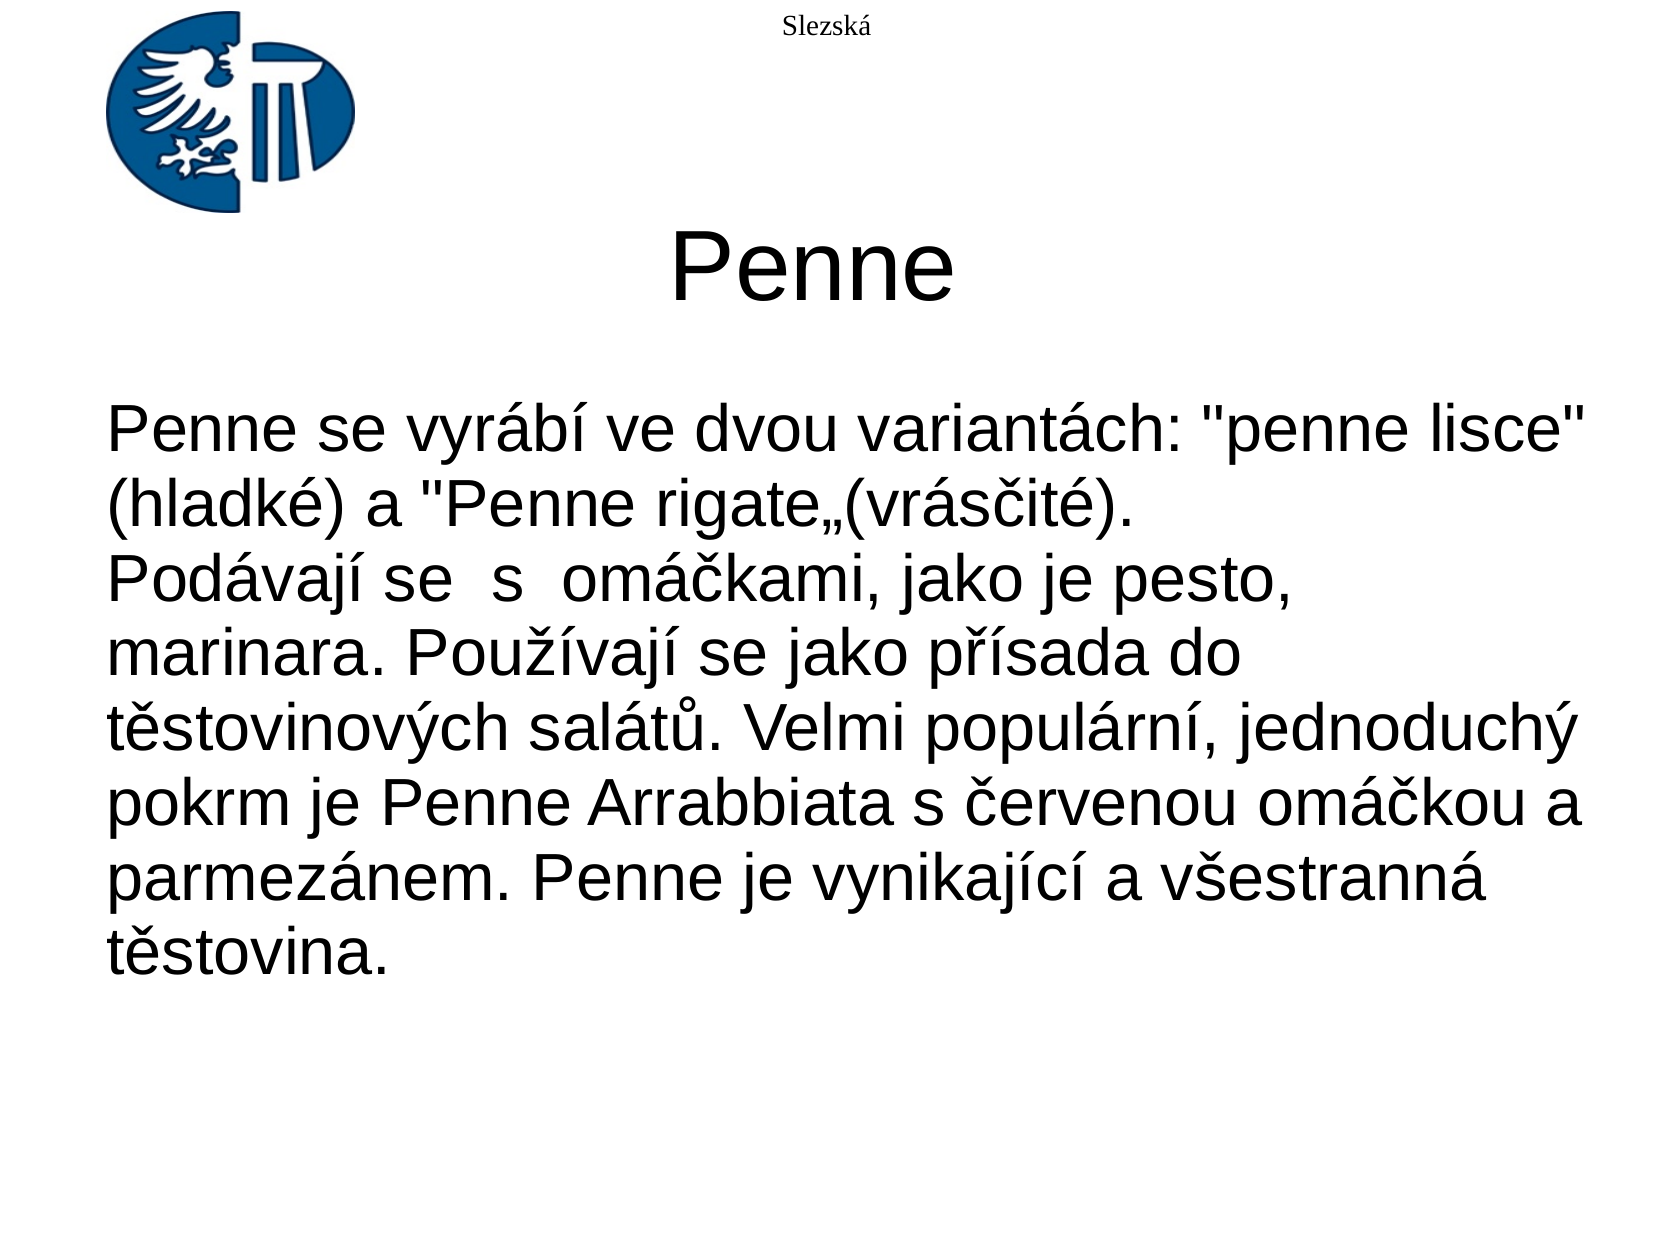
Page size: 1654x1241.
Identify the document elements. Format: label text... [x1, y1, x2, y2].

title Penne [82, 153, 1571, 378]
list Penne se vyrábí ve dvou variantách: "penne lisce" (hladké) a "Penne rigate„(vrásčité). Podávají se s omáčkami, jako je pesto, marinara. Používají se jako přísada do těstovinových salátů. Velmi populární, jednoduchý pokrm je Penne Arrabbiata s červenou omáčkou a parmezánem. Penne je vynikající a všestranná těstovina. [106, 390, 1595, 1111]
picture [106, 11, 355, 153]
